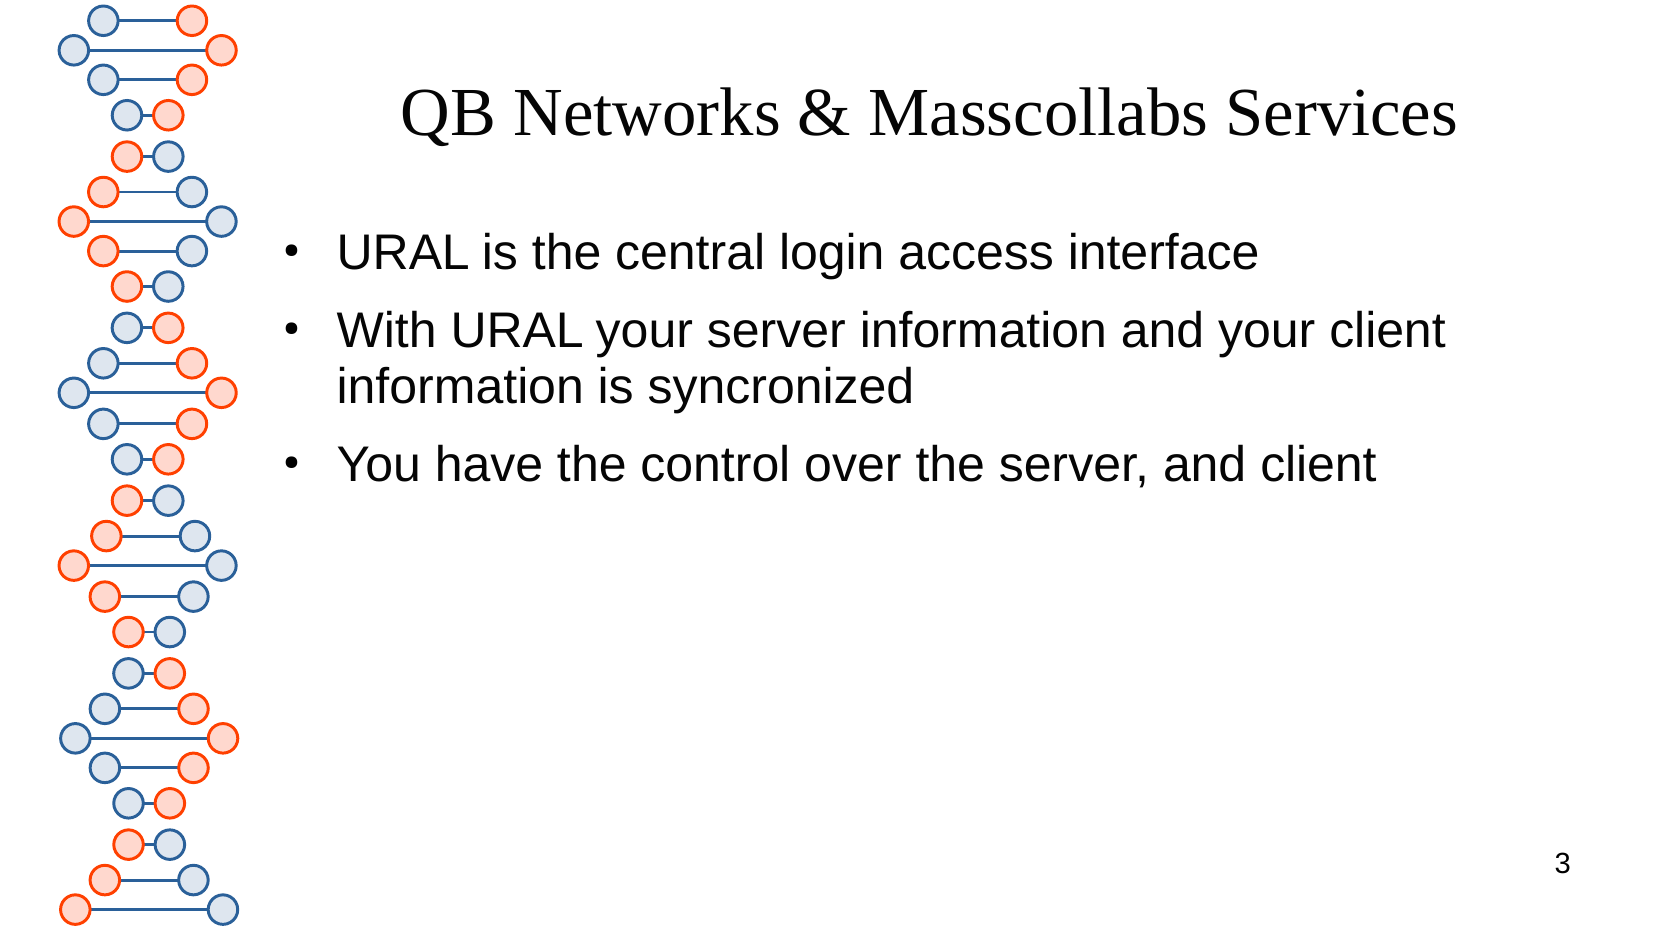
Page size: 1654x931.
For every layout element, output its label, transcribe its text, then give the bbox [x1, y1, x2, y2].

title QB Networks & Masscollabs Services [265, 35, 1595, 189]
list URAL is the central login access interface With URAL your server information and your client information is syncronized You have the control over the server, and client [265, 224, 1595, 764]
